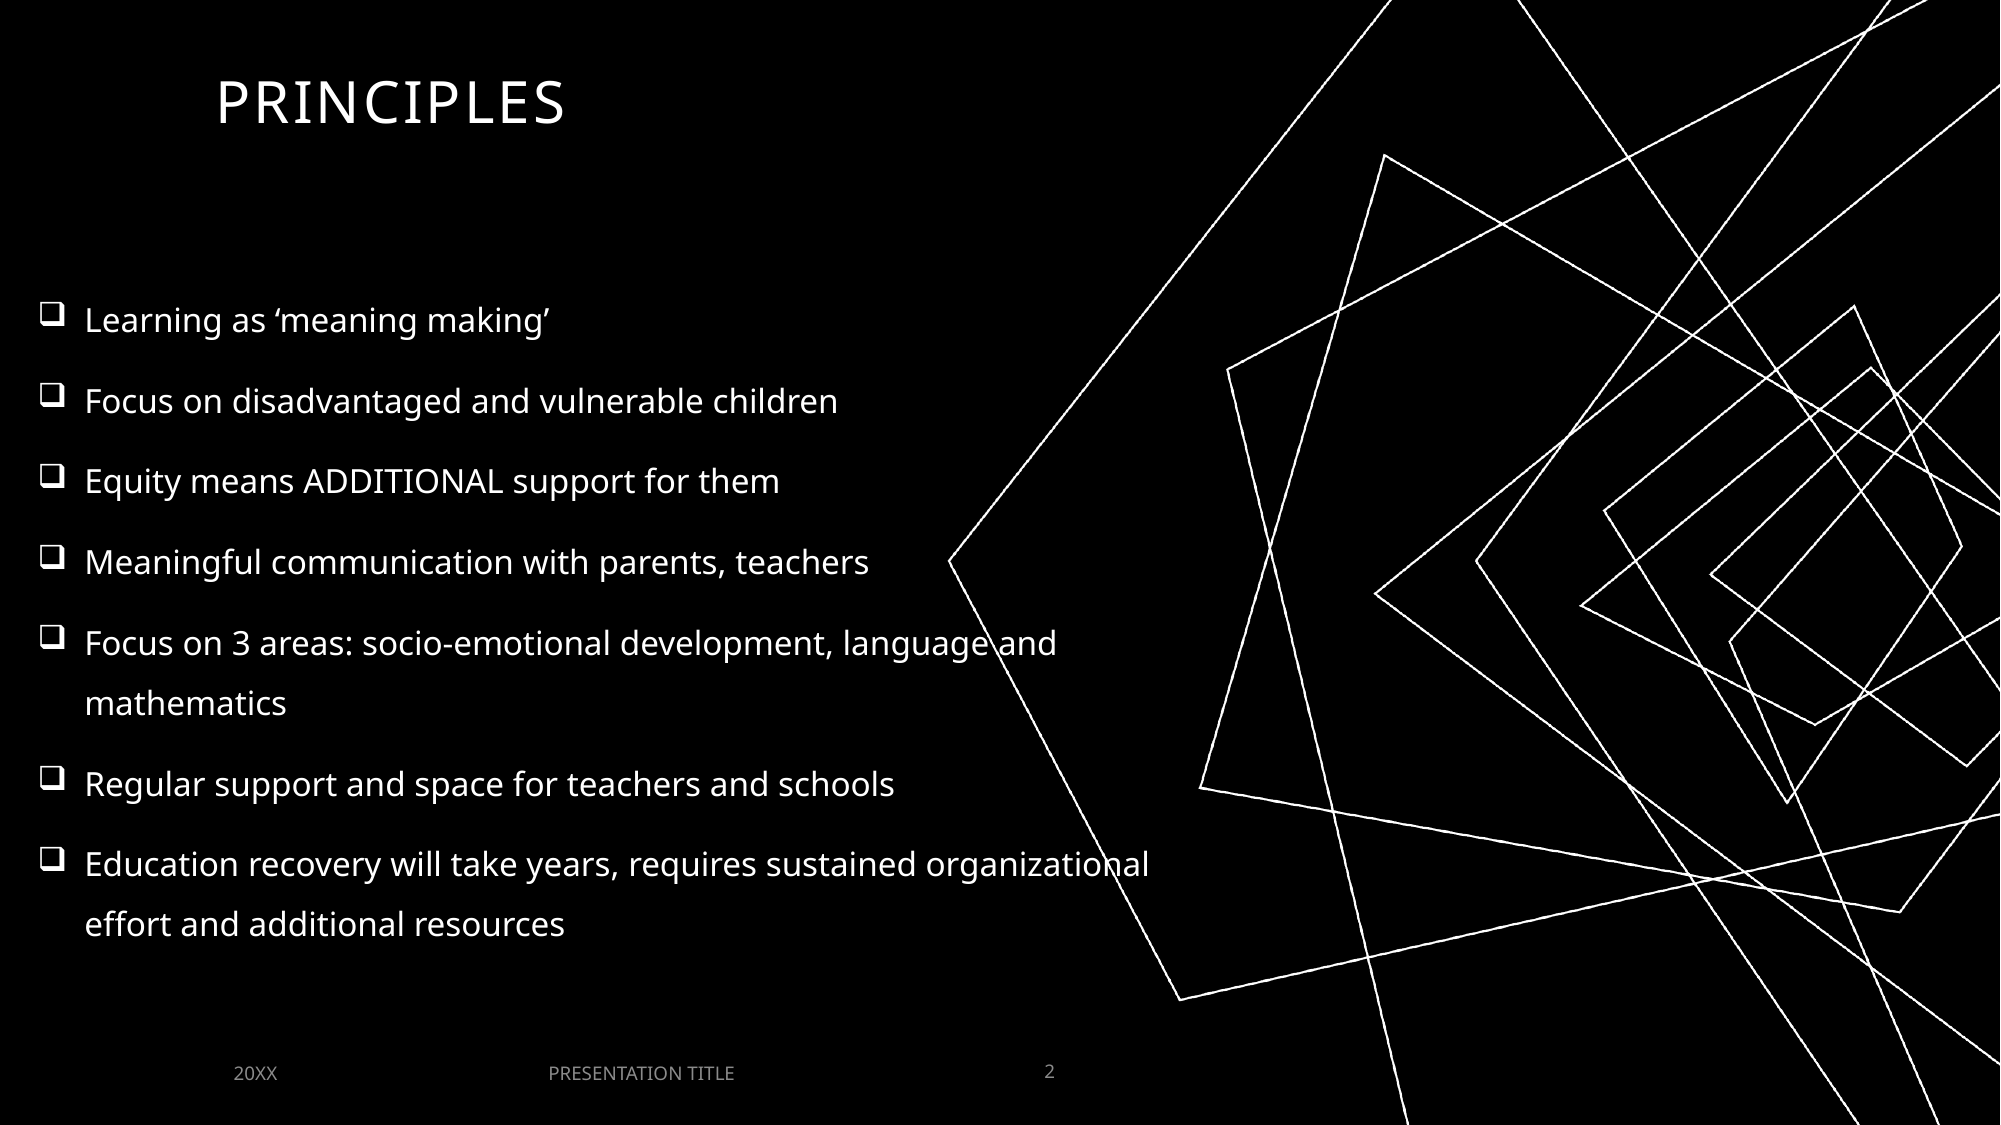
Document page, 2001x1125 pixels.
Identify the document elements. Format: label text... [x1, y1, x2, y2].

title principles [200, 41, 676, 144]
list Learning as ‘meaning making’ Focus on disadvantaged and vulnerable children Equity means ADDITIONAL support for them Meaningful communication with parents, teachers Focus on 3 areas: socio-emotional development, language and mathematics Regular support and space for teachers and schools Education recovery will take years, requires sustained organizational effort and additional resources [22, 271, 1205, 1040]
picture [900, 0, 2000, 1125]
slide_number 20XX [218, 1042, 381, 1103]
slide_number <number> [908, 1042, 1071, 1103]
footer PRESENTATION TITLE [437, 1042, 846, 1103]
